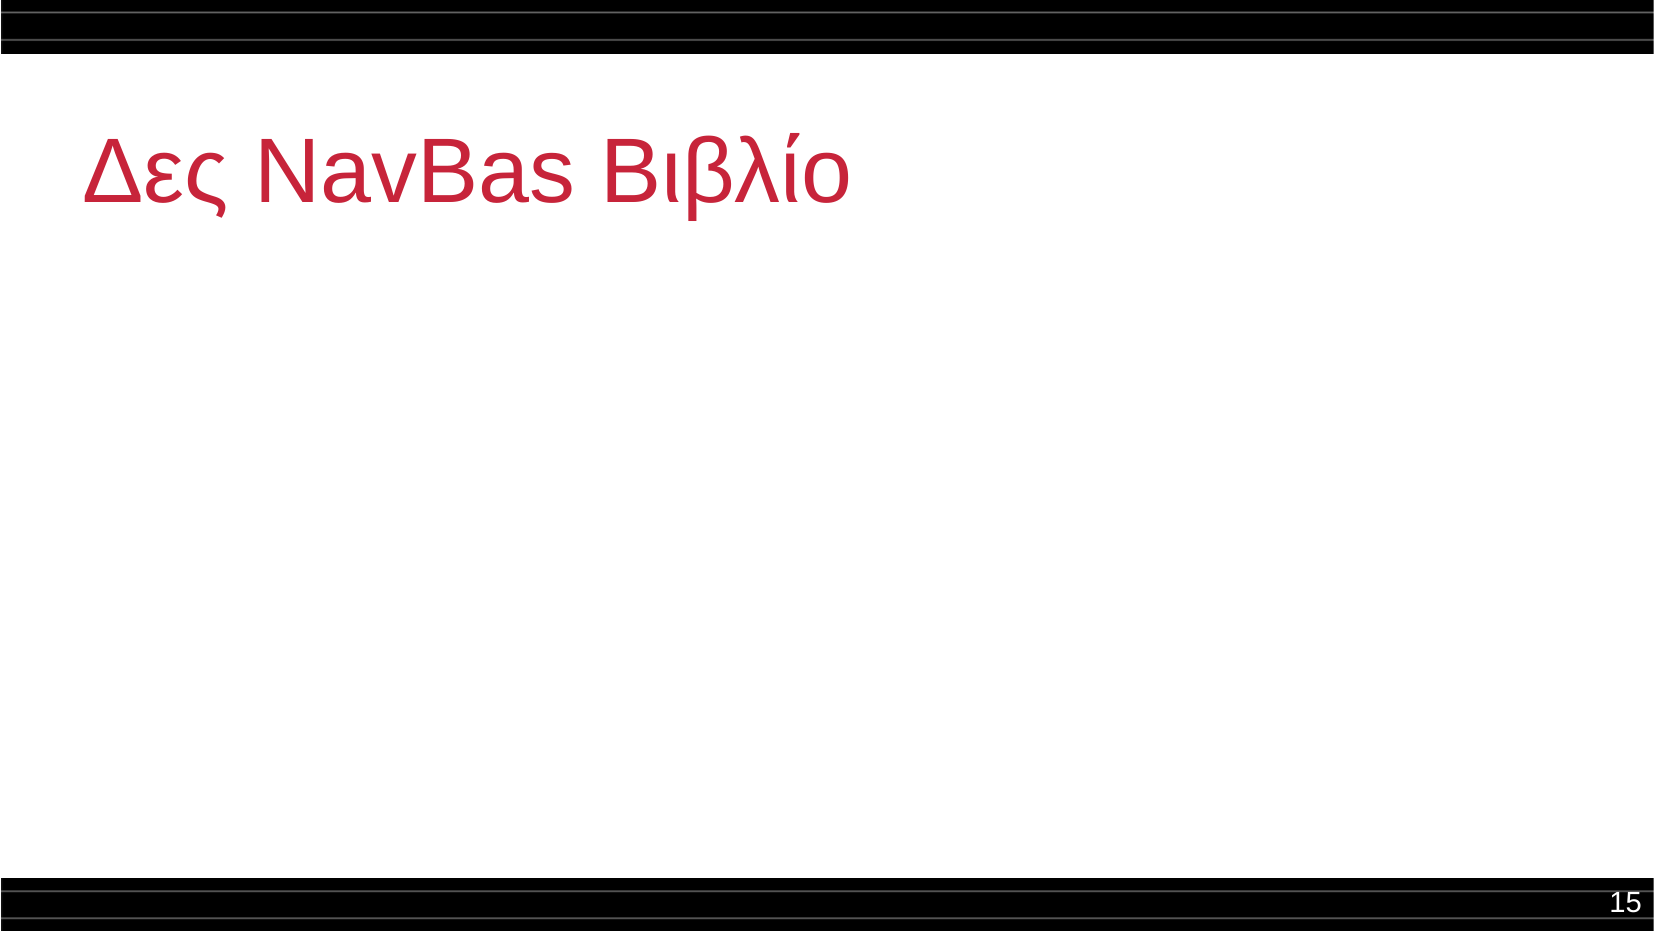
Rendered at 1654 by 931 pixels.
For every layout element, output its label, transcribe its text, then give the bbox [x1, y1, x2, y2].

picture [1, 878, 1654, 931]
picture [1, 0, 1654, 54]
title Δες NavBas Βιβλίο [82, 92, 1571, 249]
